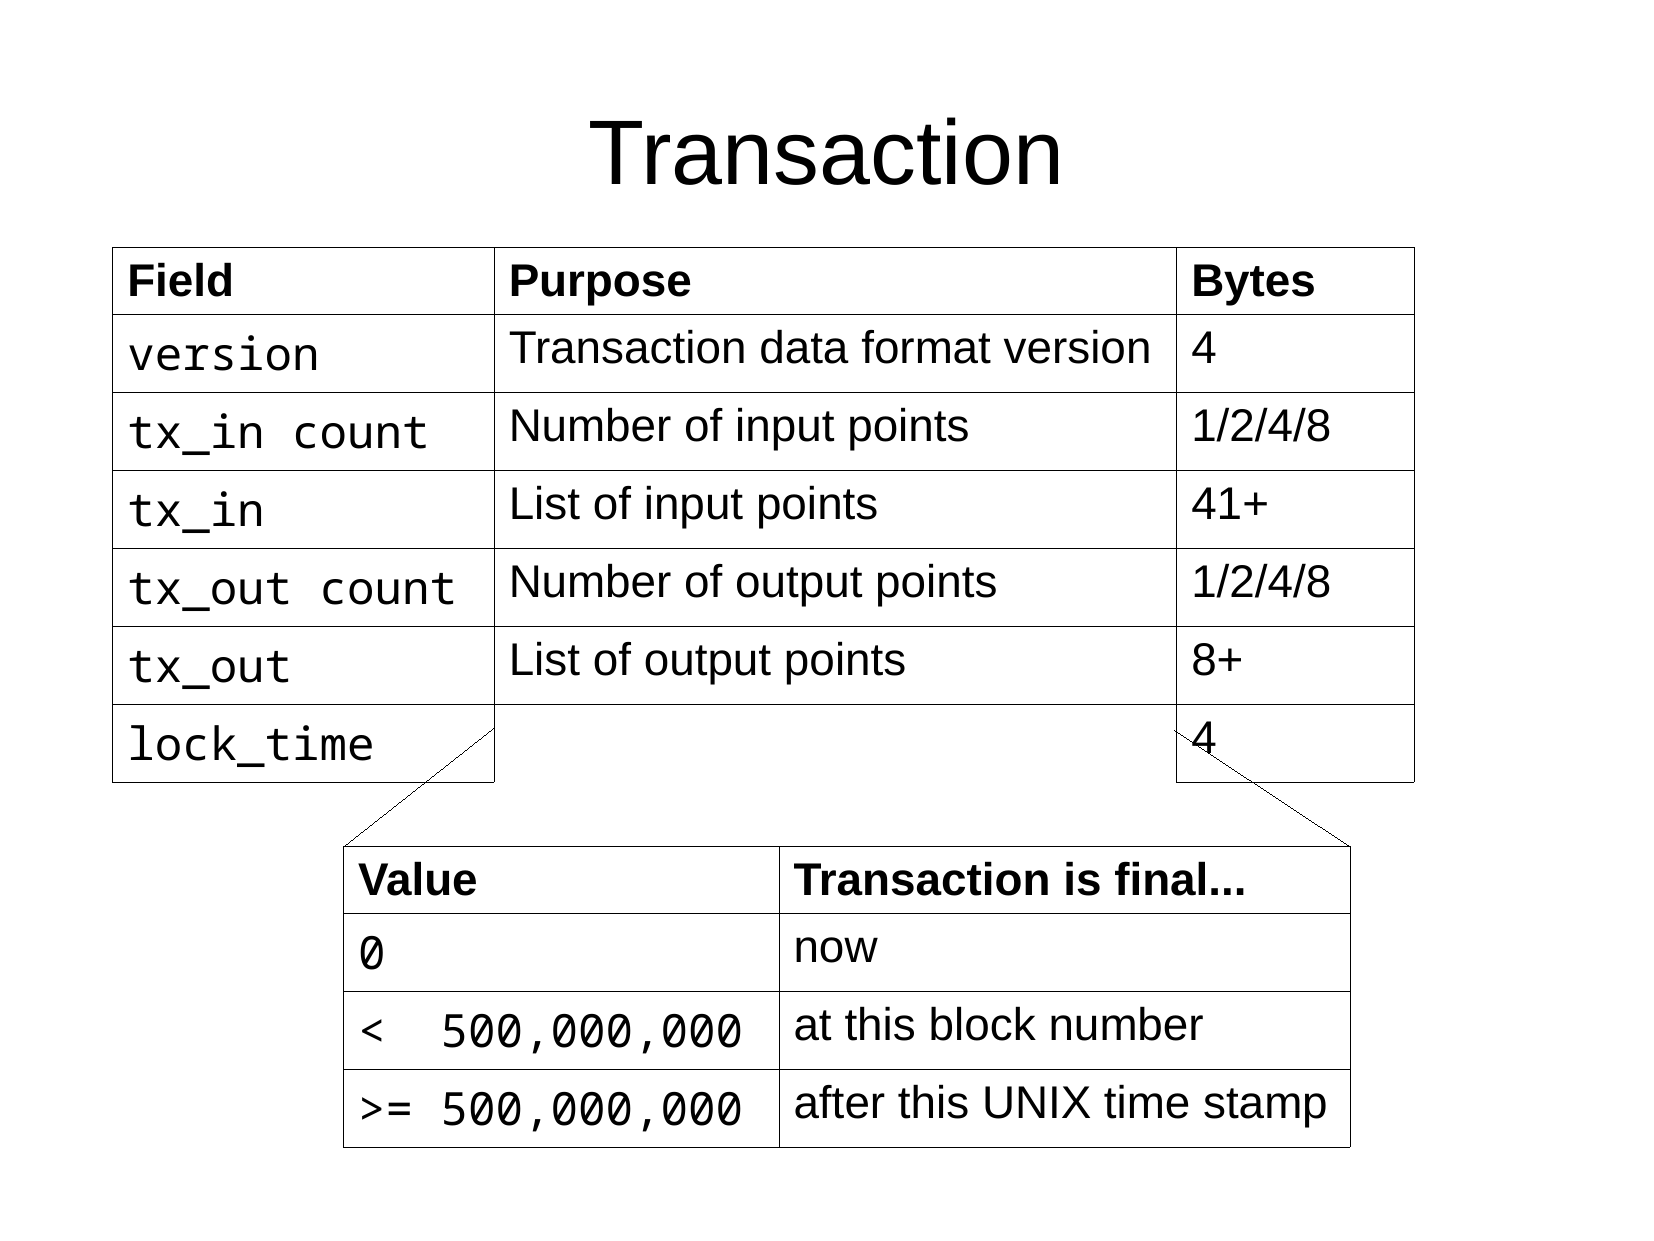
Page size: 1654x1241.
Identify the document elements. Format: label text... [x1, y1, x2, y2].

table_header Transaction is final... [780, 847, 1350, 913]
table_cell 0 [344, 914, 779, 991]
title Transaction [82, 49, 1571, 257]
table_cell [495, 705, 1176, 782]
table_cell tx_out [113, 627, 494, 704]
table_cell 1/2/4/8 [1177, 393, 1414, 470]
table_cell 4 [1177, 705, 1414, 782]
table_header Value [344, 847, 779, 913]
table_cell tx_in count [113, 393, 494, 470]
table_cell Transaction data format version [495, 315, 1176, 392]
table_cell tx_in [113, 471, 494, 548]
table_cell Number of output points [495, 549, 1176, 626]
table_cell version [113, 315, 494, 392]
table_cell lock_time [113, 705, 494, 782]
table_cell List of input points [495, 471, 1176, 548]
table_header Field [113, 248, 494, 314]
table_cell at this block number [780, 992, 1350, 1069]
table_cell 41+ [1177, 471, 1414, 548]
table_cell tx_out count [113, 549, 494, 626]
table_cell 8+ [1177, 627, 1414, 704]
table_cell after this UNIX time stamp [780, 1070, 1350, 1147]
table_cell Number of input points [495, 393, 1176, 470]
table_cell < 500,000,000 [344, 992, 779, 1069]
table_header Bytes [1177, 248, 1414, 314]
table_cell 4 [1177, 315, 1414, 392]
table_cell List of output points [495, 627, 1176, 704]
table_cell >= 500,000,000 [344, 1070, 779, 1147]
table_header Purpose [495, 248, 1176, 314]
table_cell 1/2/4/8 [1177, 549, 1414, 626]
table_cell now [780, 914, 1350, 991]
